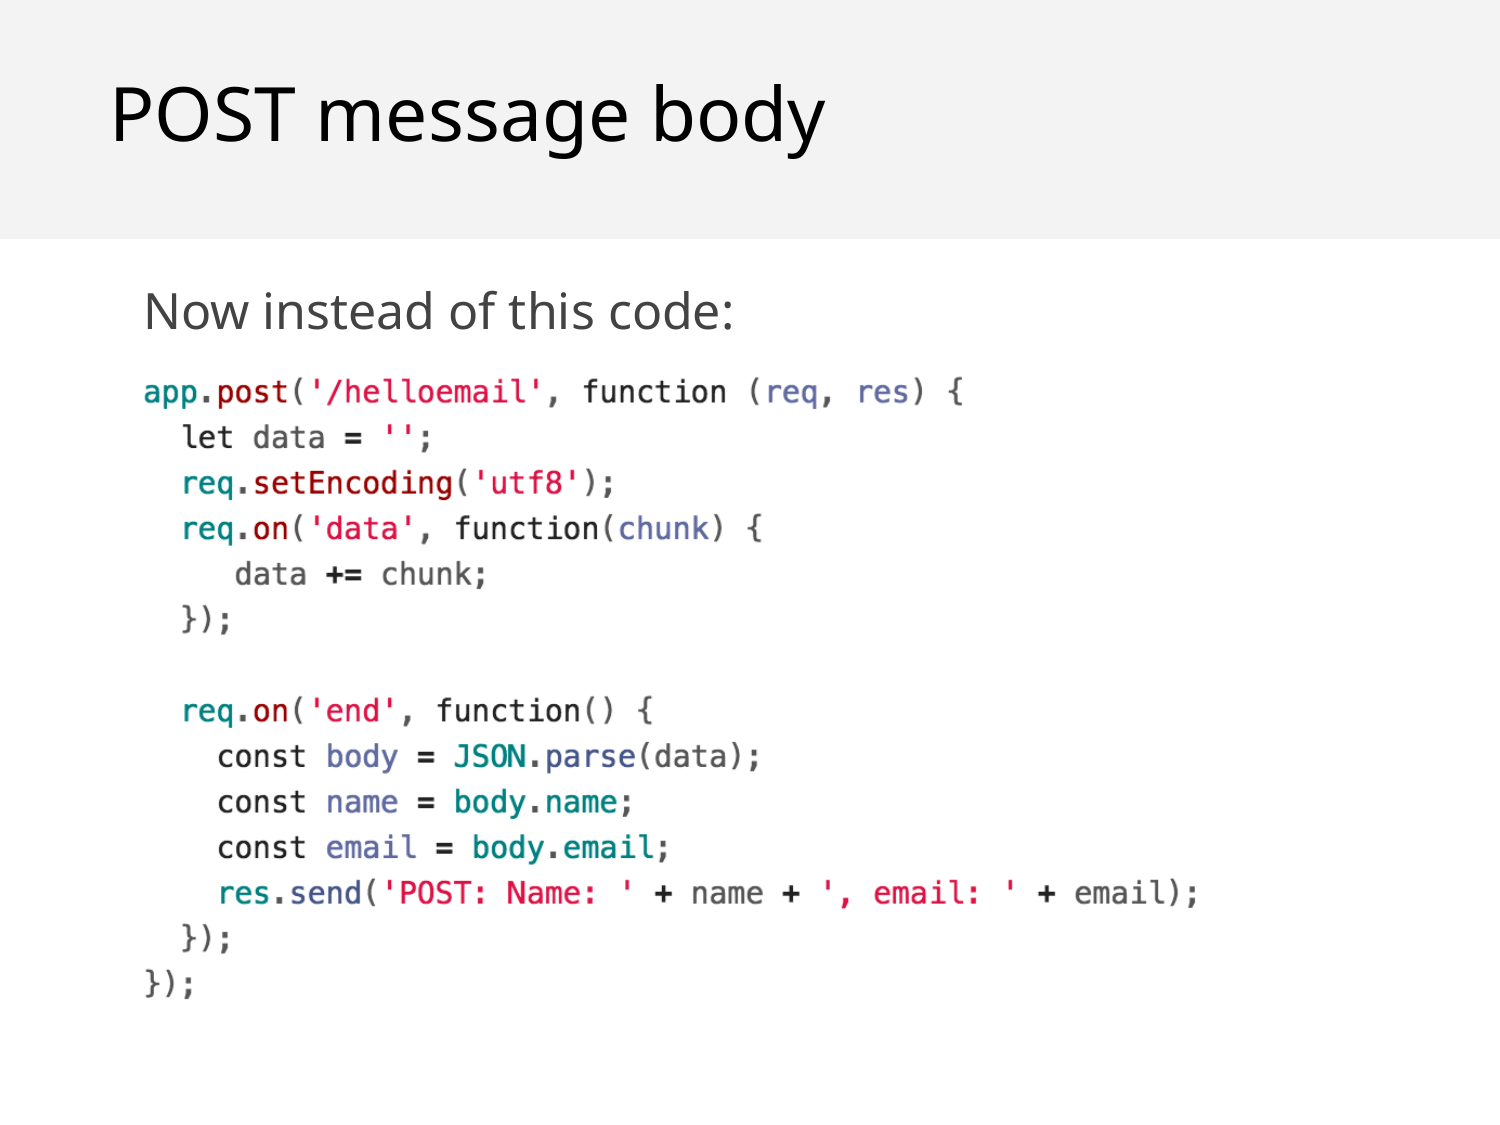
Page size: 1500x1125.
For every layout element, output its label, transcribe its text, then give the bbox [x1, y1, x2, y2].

list Now instead of this code: [128, 255, 1372, 339]
title POST message body [94, 51, 1338, 178]
picture [128, 370, 1222, 1023]
